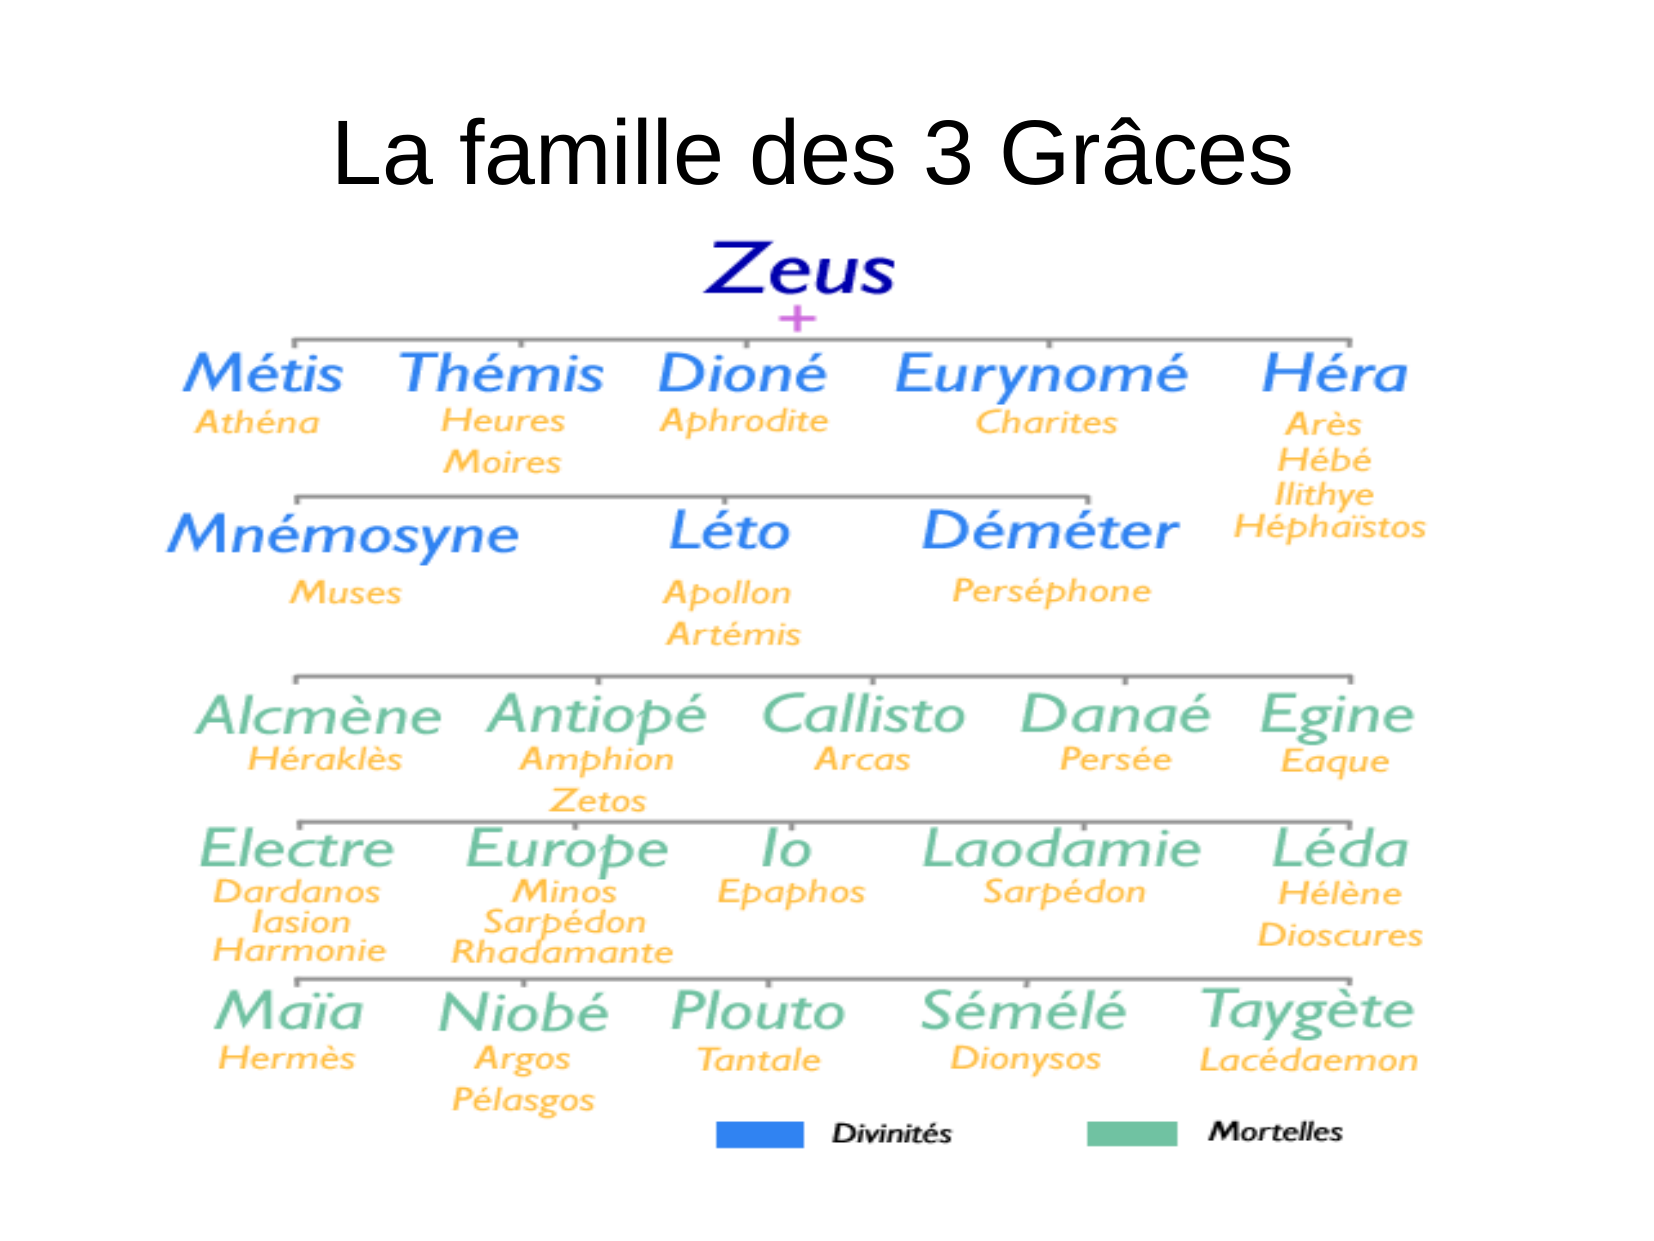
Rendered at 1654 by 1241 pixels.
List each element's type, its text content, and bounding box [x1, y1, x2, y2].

picture [153, 212, 1441, 1158]
title La famille des 3 Grâces [82, 49, 1571, 257]
